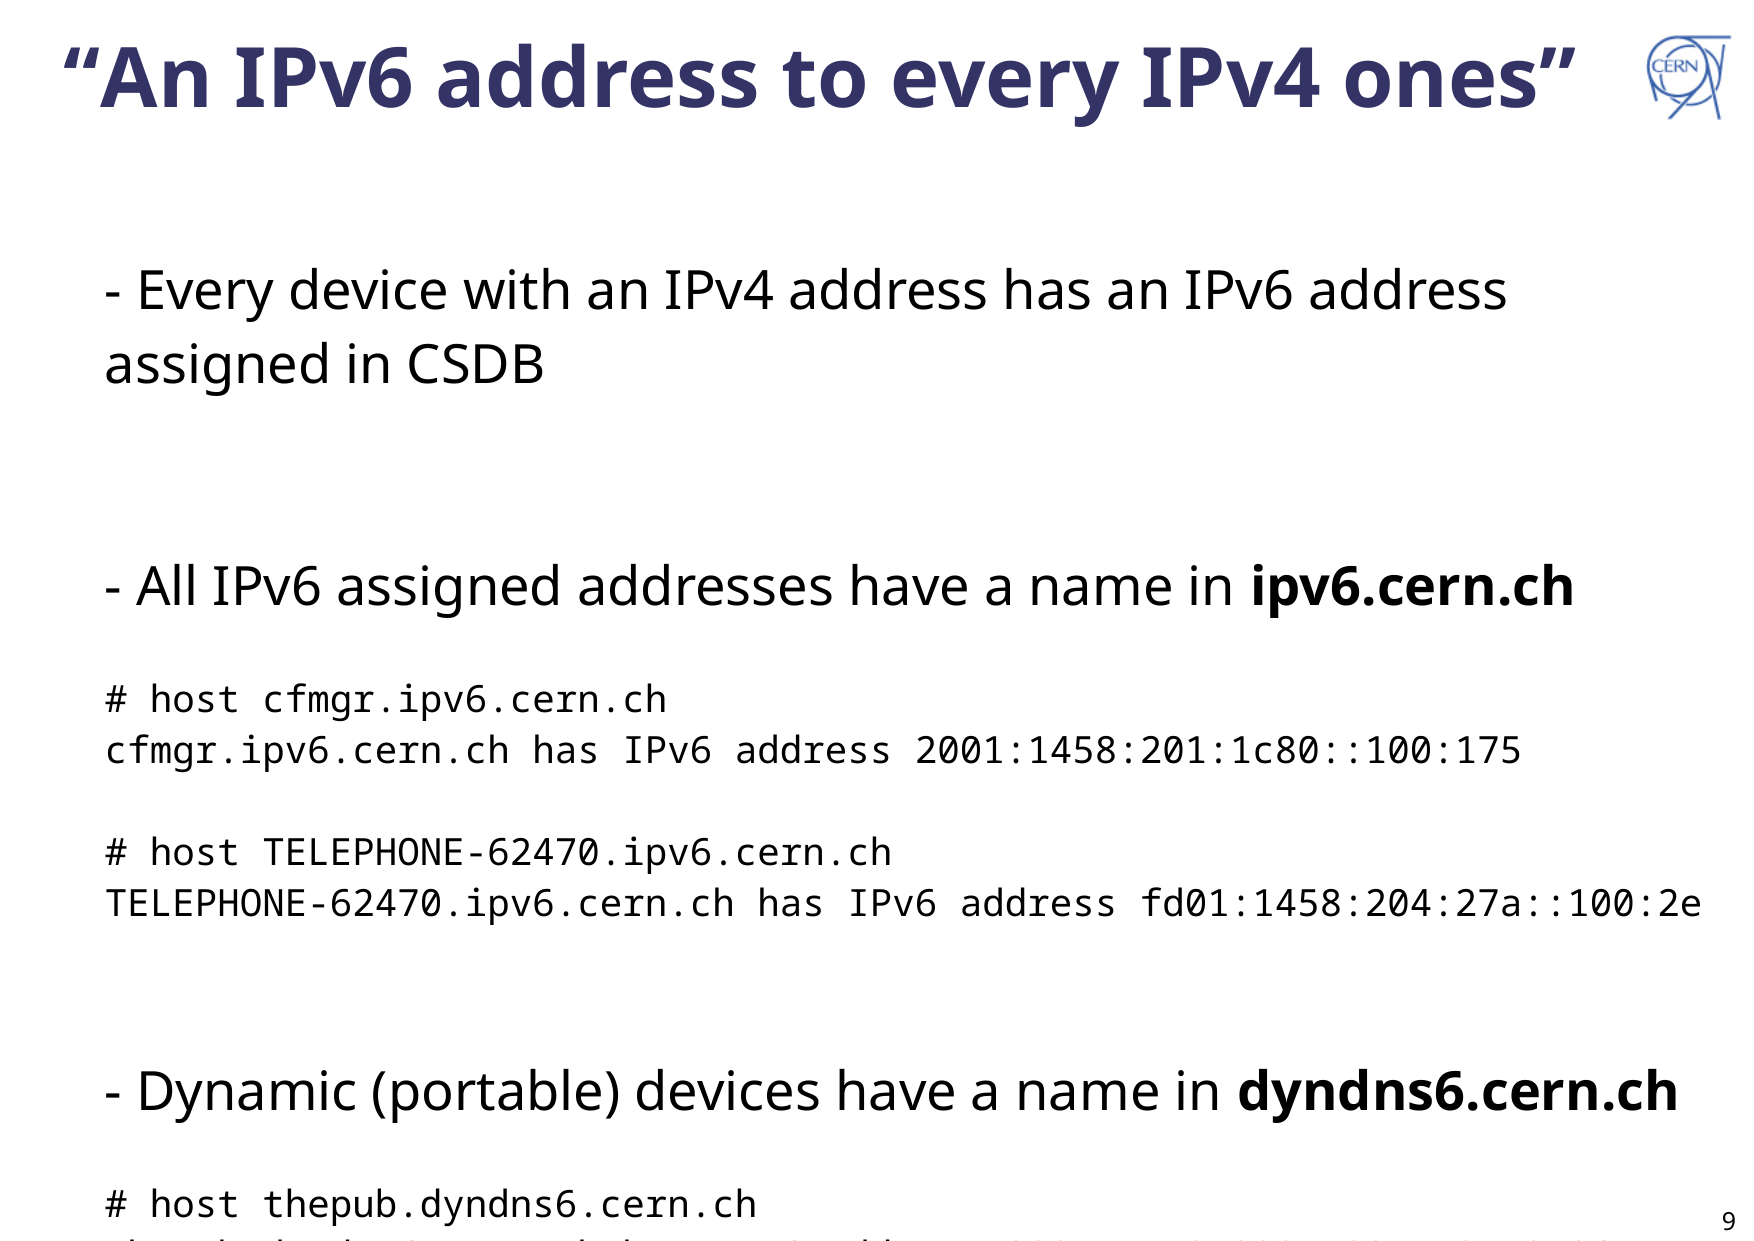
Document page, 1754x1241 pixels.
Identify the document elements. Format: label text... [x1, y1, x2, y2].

text_box - Every device with an IPv4 address has an IPv6 address assigned in CSDB - All IPv6 assigned addresses have a name in ipv6.cern.ch # host cfmgr.ipv6.cern.ch cfmgr.ipv6.cern.ch has IPv6 address 2001:1458:201:1c80::100:175 # host TELEPHONE-62470.ipv6.cern.ch TELEPHONE-62470.ipv6.cern.ch has IPv6 address fd01:1458:204:27a::100:2e - Dynamic (portable) devices have a name in dyndns6.cern.ch # host thepub.dyndns6.cern.ch thepub.dyndns6.cern.ch has IPv6 address 2001:1458:202:180::101:8a26 (known issue: only MS Windows devices for the time being) [90, 243, 1744, 1241]
picture [1677, 34, 1732, 120]
title “An IPv6 address to every IPv4 ones” [63, 0, 1677, 166]
